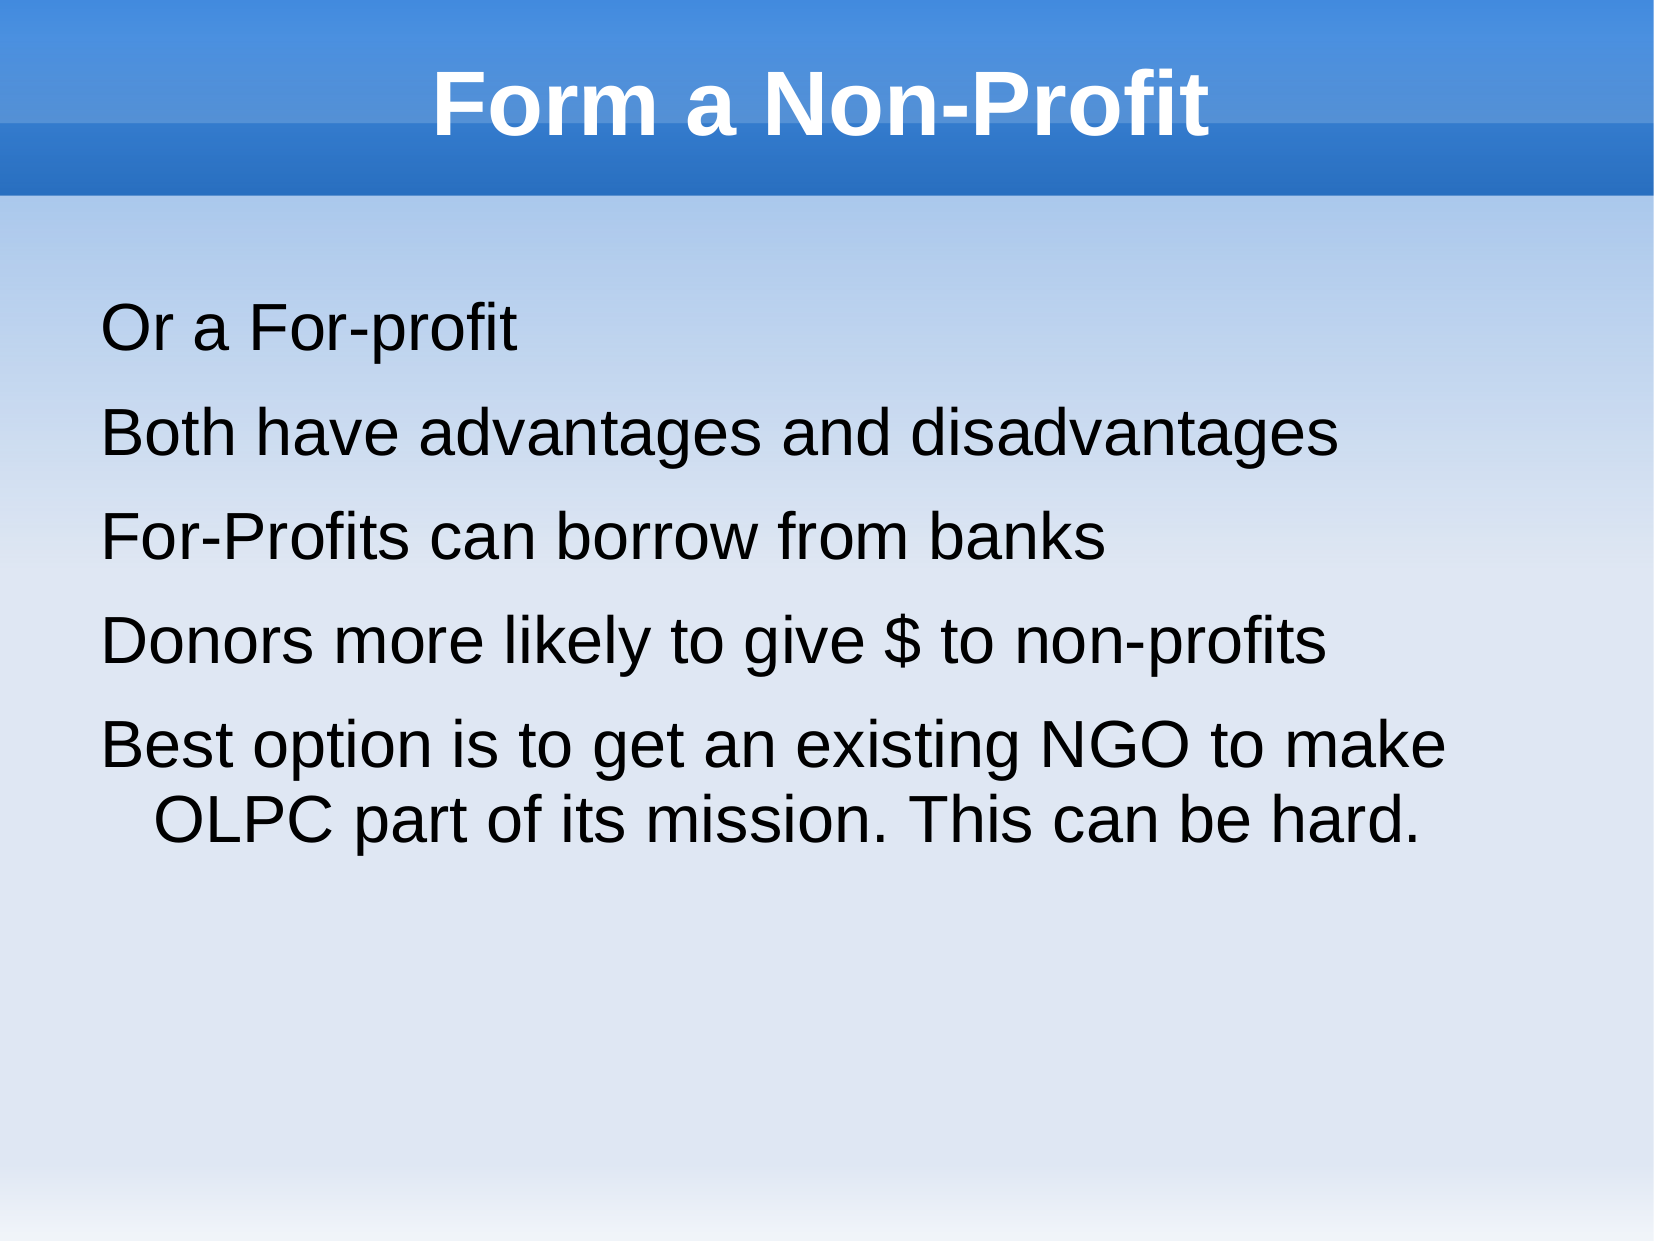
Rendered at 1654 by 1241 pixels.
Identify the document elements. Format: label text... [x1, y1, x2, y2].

list Or a For-profit Both have advantages and disadvantages For-Profits can borrow from banks Donors more likely to give $ to non-profits Best option is to get an existing NGO to make OLPC part of its mission. This can be hard. [82, 290, 1571, 1094]
title Form a Non-Profit [76, 7, 1565, 200]
picture [0, 0, 1654, 1241]
